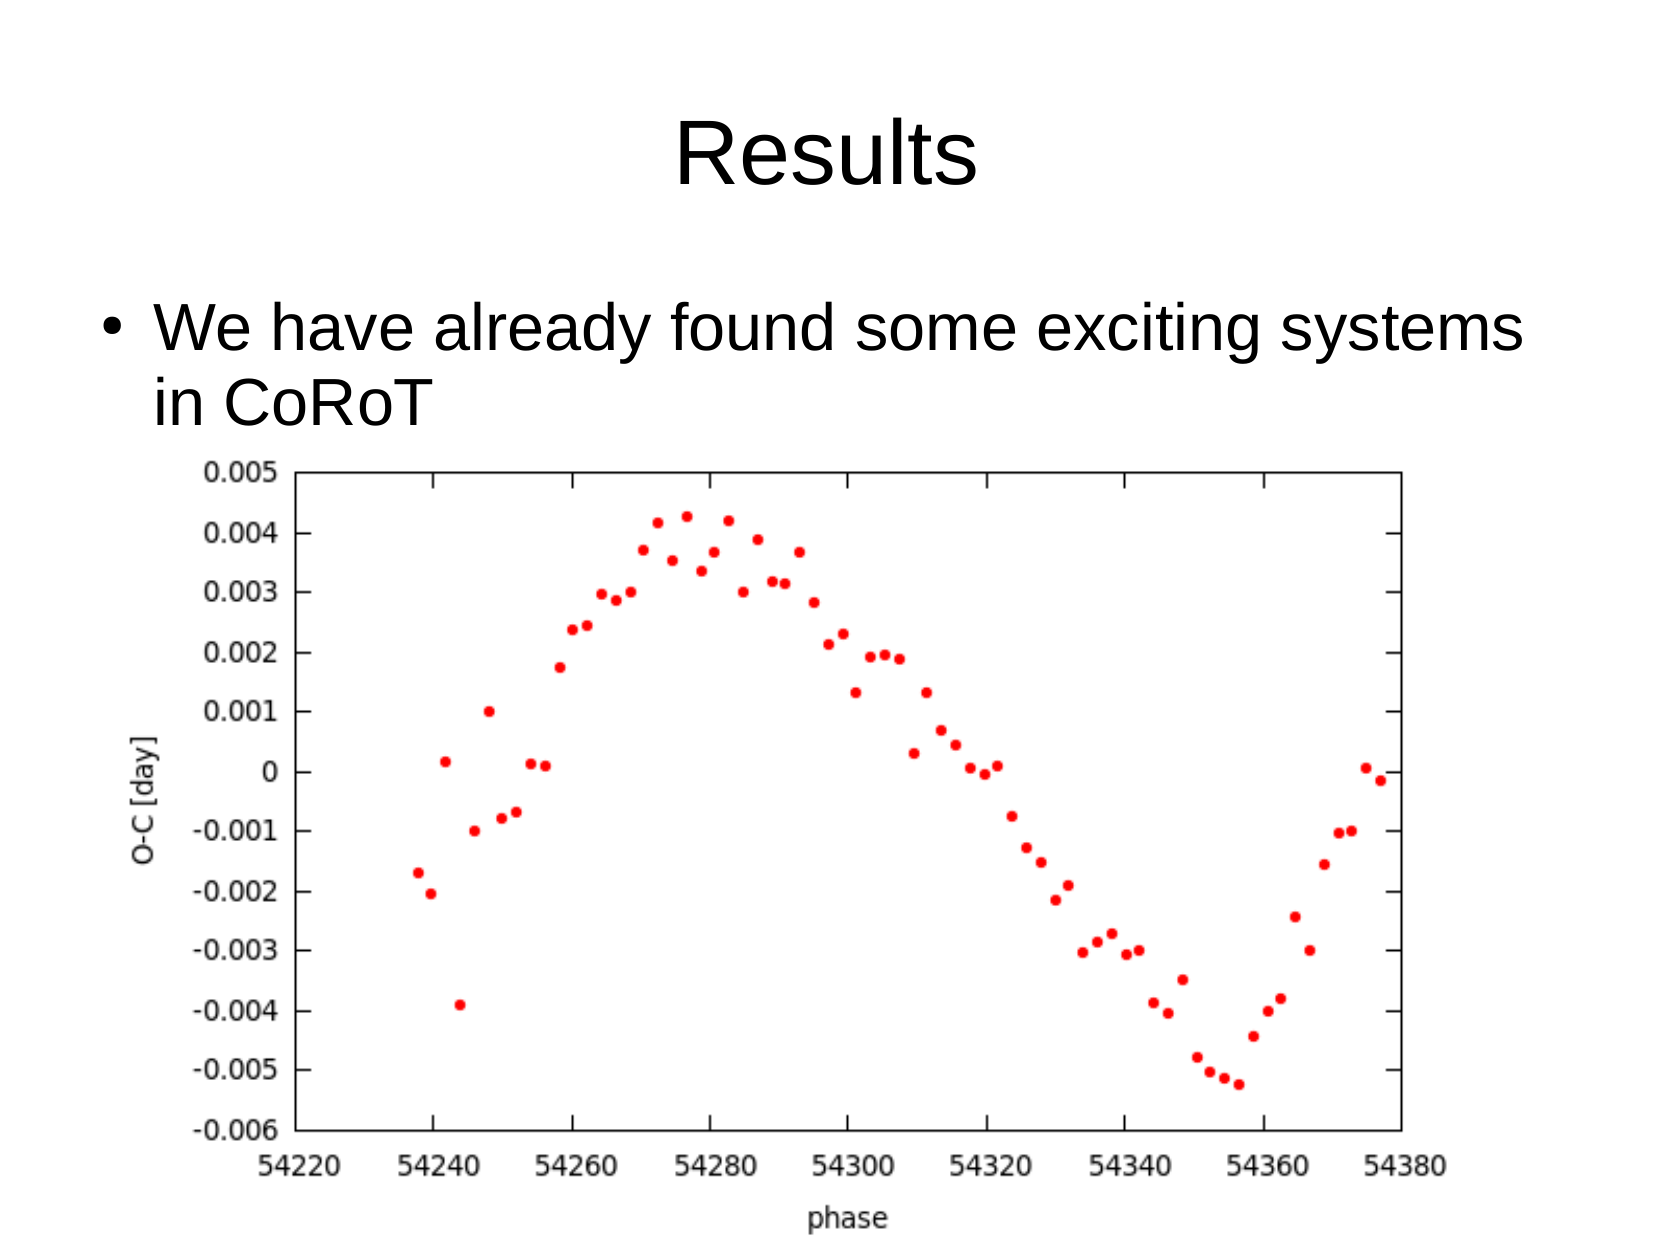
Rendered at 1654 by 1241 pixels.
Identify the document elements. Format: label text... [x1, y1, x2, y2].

list We have already found some exciting systems in CoRoT [82, 290, 1538, 1010]
title Results [82, 49, 1571, 257]
picture [118, 441, 1451, 1241]
